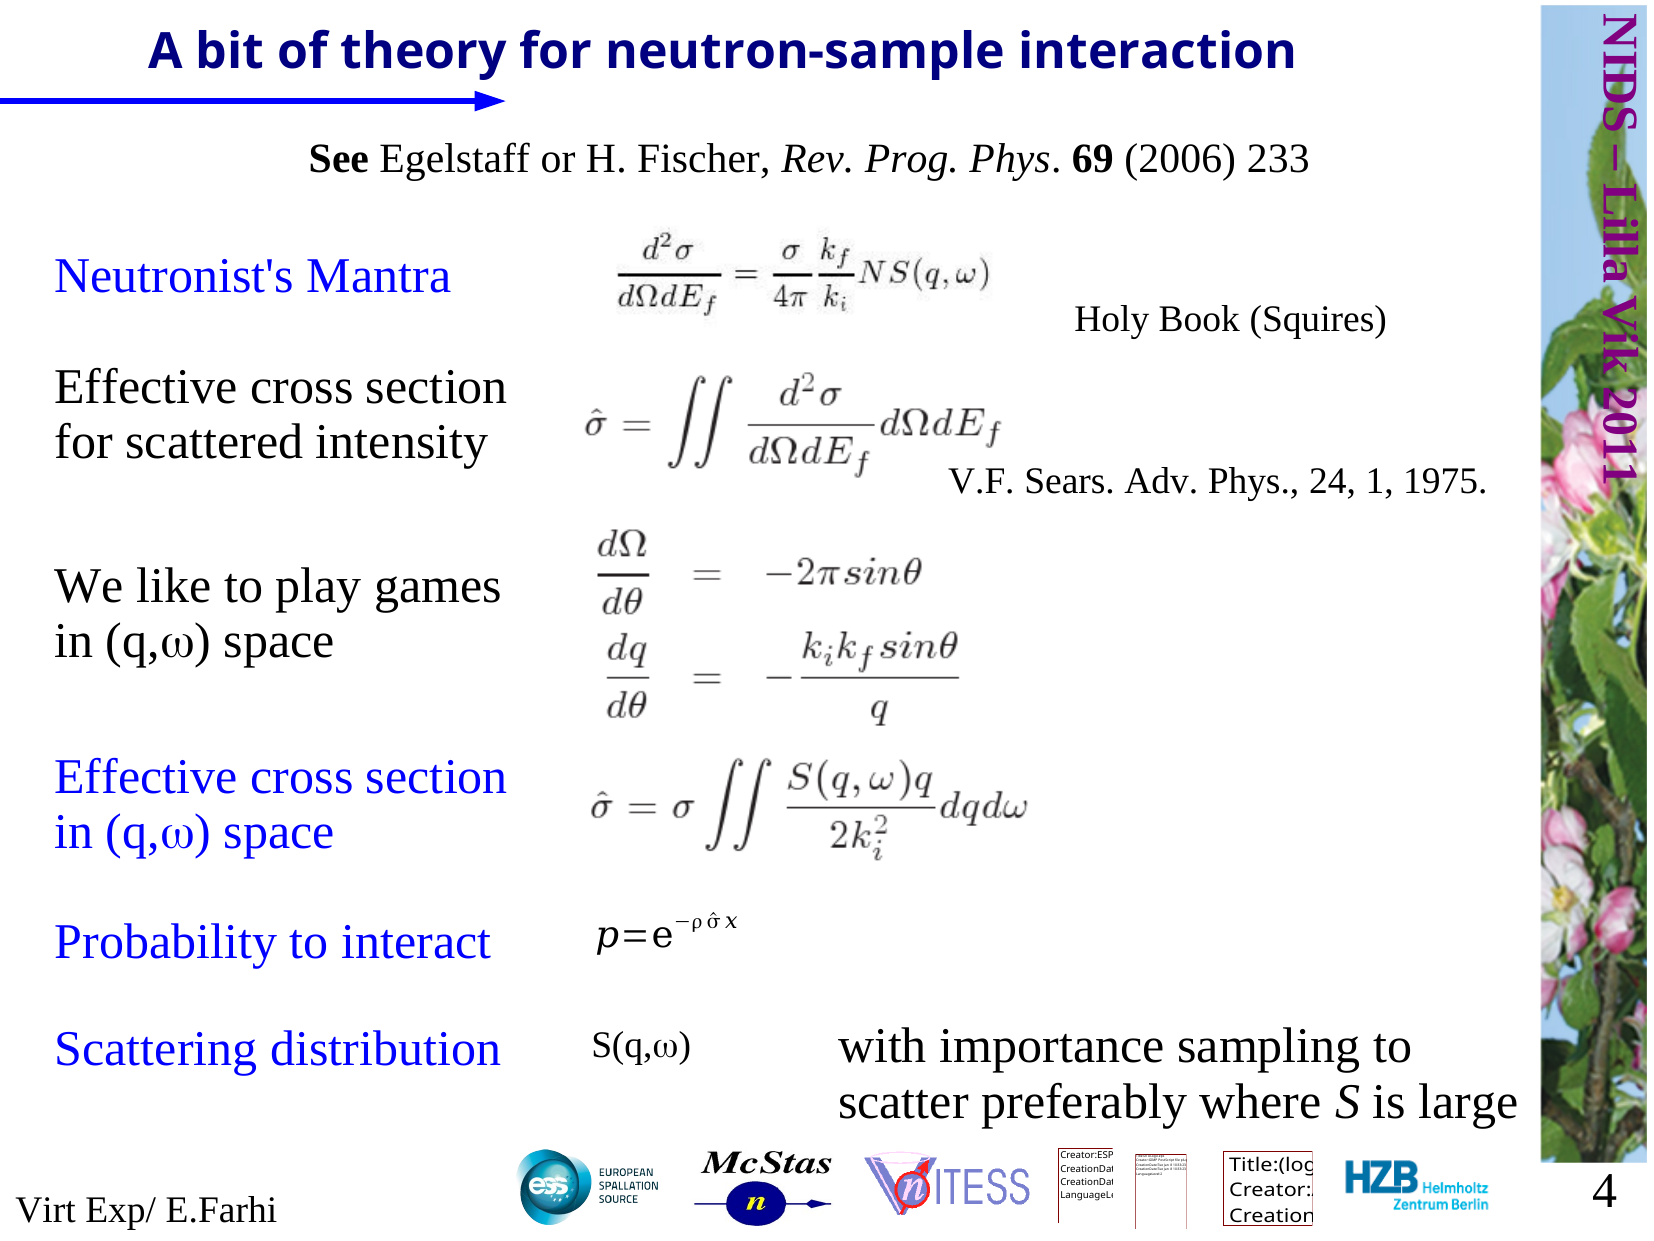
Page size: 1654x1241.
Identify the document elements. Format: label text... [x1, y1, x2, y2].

text_box We like to play games in (q,w) space [54, 557, 516, 679]
text_box with importance sampling to scatter preferably where S is large [838, 1018, 1519, 1129]
text_box Neutronist's Mantra [54, 248, 472, 304]
picture [1542, 6, 1646, 1162]
picture [516, 1149, 658, 1225]
chart [589, 908, 744, 957]
picture [529, 1164, 573, 1209]
text_box Effective cross section in (q,w) space [54, 748, 581, 870]
text_box A bit of theory for neutron-sample interaction [148, 15, 1298, 85]
picture [1323, 1145, 1526, 1221]
text_box S(q,w) [591, 1024, 692, 1074]
text_box Effective cross section for scattered intensity [54, 358, 509, 470]
picture [692, 1150, 834, 1226]
text_box Probability to interact [54, 914, 581, 970]
text_box Holy Book (Squires) [1074, 297, 1492, 340]
text_box Scattering distribution [54, 1020, 581, 1076]
picture [554, 346, 1064, 881]
picture [554, 214, 1024, 338]
text_box See Egelstaff or H. Fischer, Rev. Prog. Phys. 69 (2006) 233 [308, 135, 1506, 201]
picture [858, 1145, 1037, 1221]
text_box V.F. Sears. Adv. Phys., 24, 1, 1975. [938, 460, 1515, 502]
